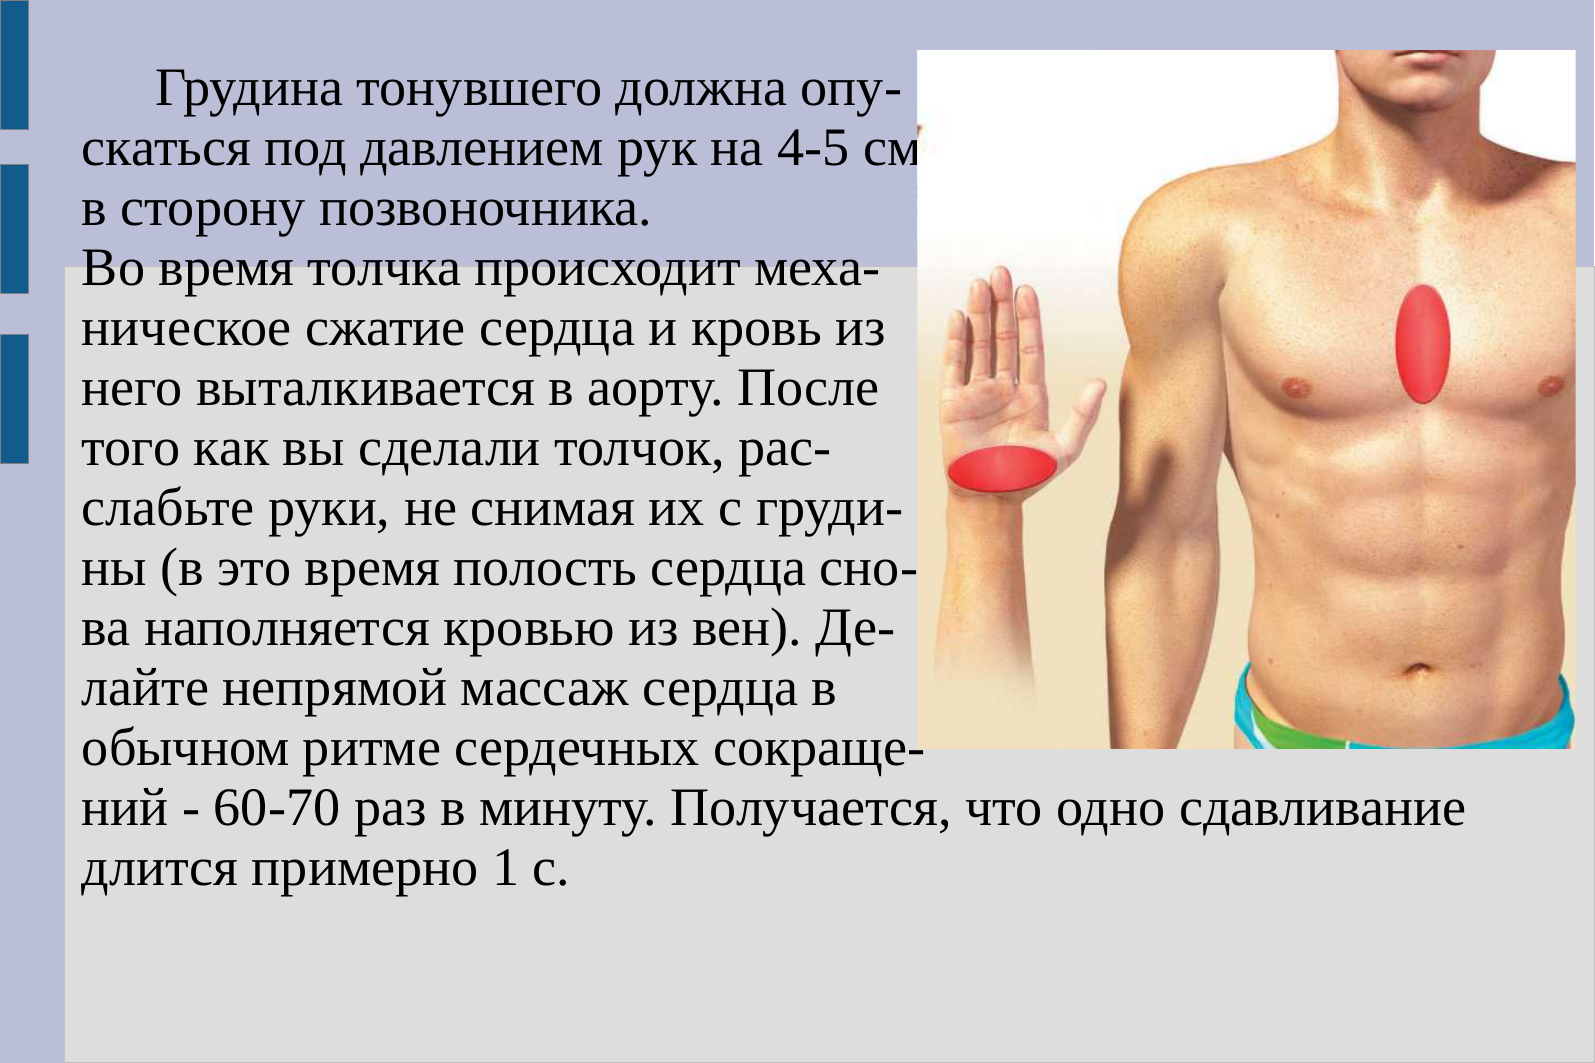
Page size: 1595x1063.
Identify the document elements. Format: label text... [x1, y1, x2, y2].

picture [917, 50, 1576, 749]
text_box Грудина тонувшего должна опу- скаться под давлением рук на 4-5 см в сторону позвоночника. Во время толчка происходит меха- ническое сжатие сердца и кровь из него выталкивается в аорту. После того как вы сделали толчок, рас- слабьте руки, не снимая их с груди- ны (в это время полость сердца сно- ва наполняется кровью из вен). Де- лайте непрямой массаж сердца в обычном ритме сердечных сокраще- ний - 60-70 раз в минуту. Получается, что одно сдавливание длится примерно 1 с. [67, 50, 1548, 1016]
